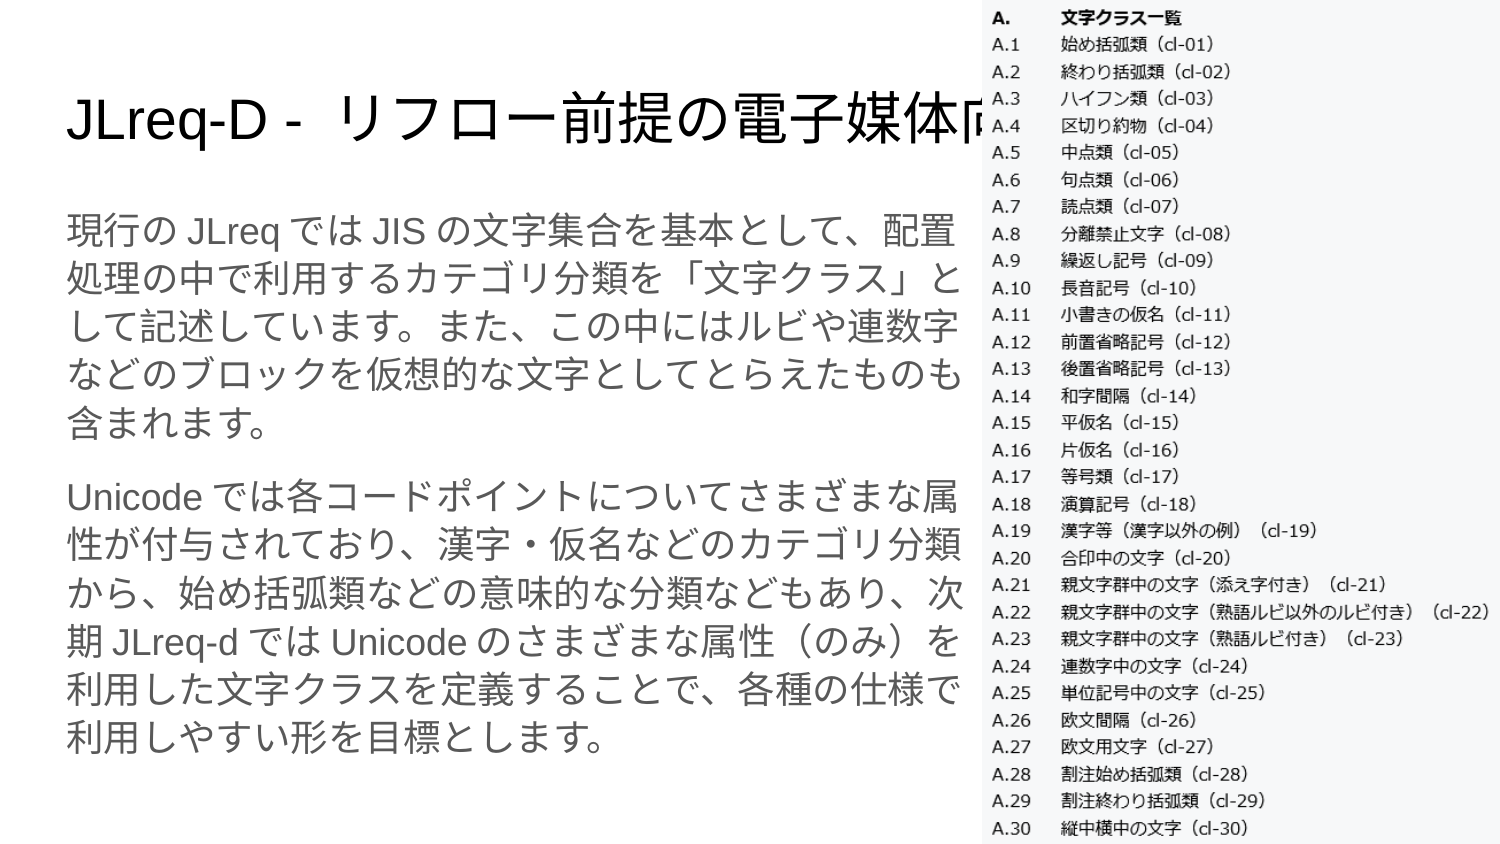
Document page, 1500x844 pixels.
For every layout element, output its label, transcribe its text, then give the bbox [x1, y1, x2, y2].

title JLreq-D - リフロー前提の電子媒体向け組版要件 [51, 72, 982, 167]
picture [982, 0, 1500, 844]
list 現行のJLreqではJISの文字集合を基本として、配置処理の中で利用するカテゴリ分類を「文字クラス」として記述しています。また、この中にはルビや連数字などのブロックを仮想的な文字としてとらえたものも含まれます。 Unicodeでは各コードポイントについてさまざまな属性が付与されており、漢字・仮名などのカテゴリ分類から、始め括弧類などの意味的な分類などもあり、次期JLreq-dではUnicodeのさまざまな属性（のみ）を利用した文字クラスを定義することで、各種の仕様で利用しやすい形を目標とします。 [51, 189, 982, 826]
